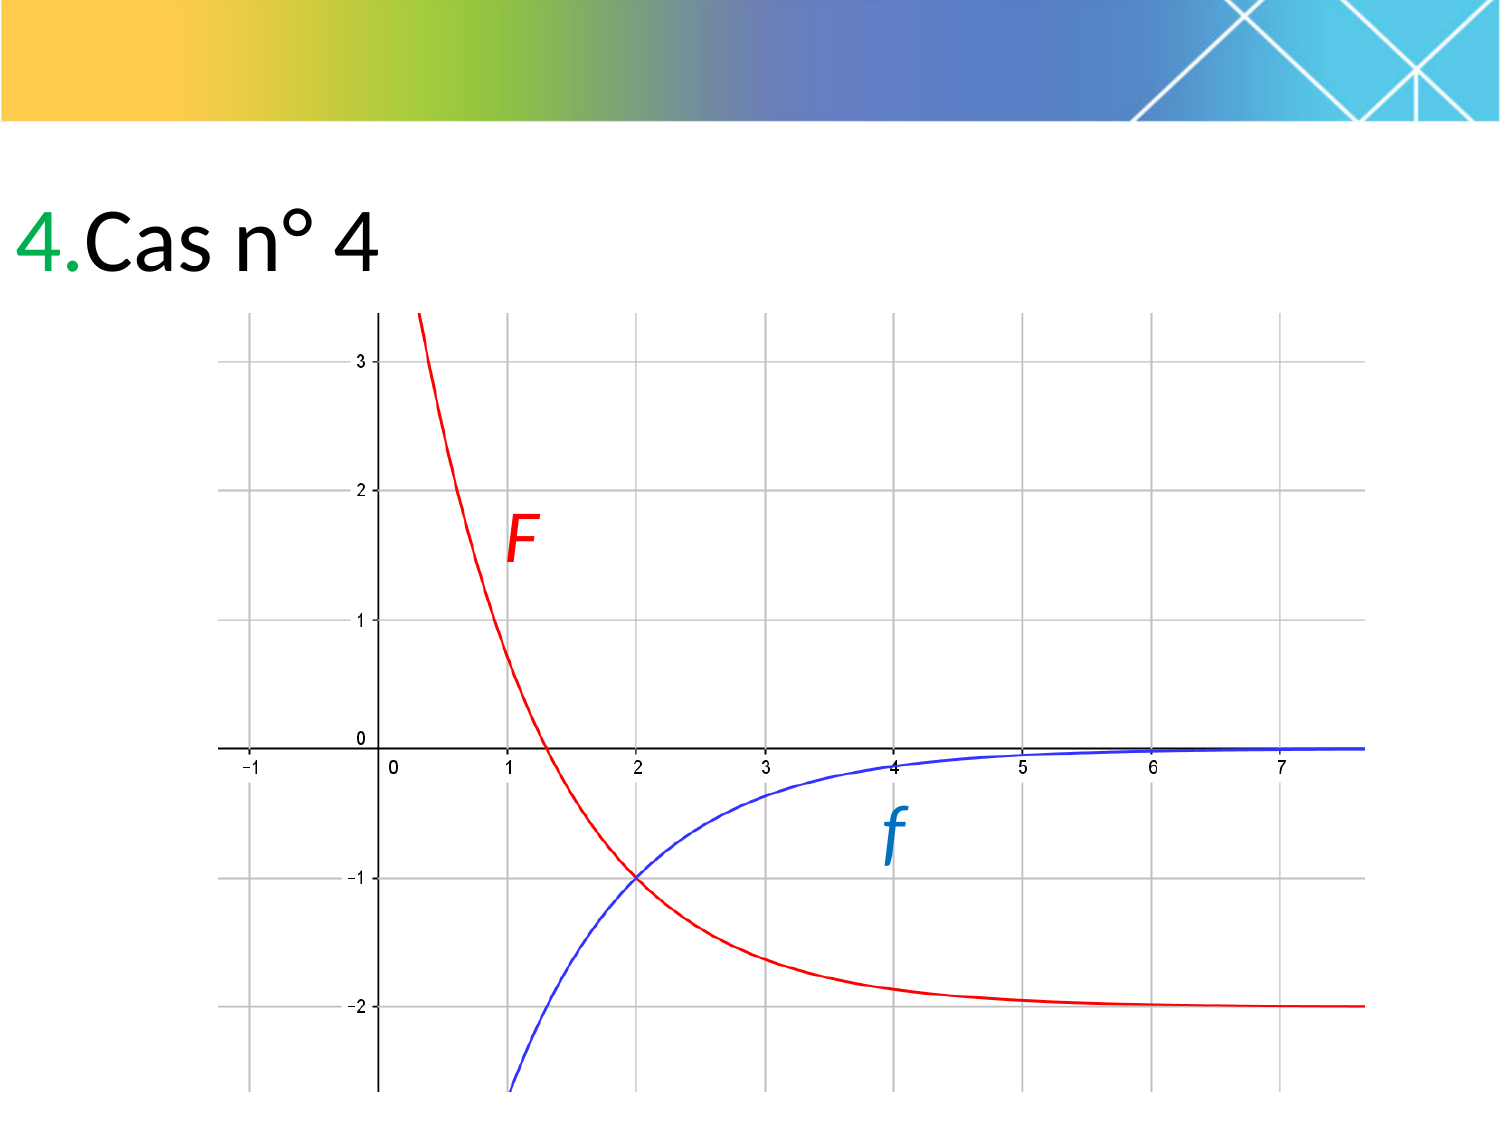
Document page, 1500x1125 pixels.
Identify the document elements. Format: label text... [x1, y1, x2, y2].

text_box f [868, 774, 928, 881]
title Cas n° 4 [0, 163, 1500, 305]
picture [218, 314, 1365, 1092]
text_box F [490, 479, 555, 586]
